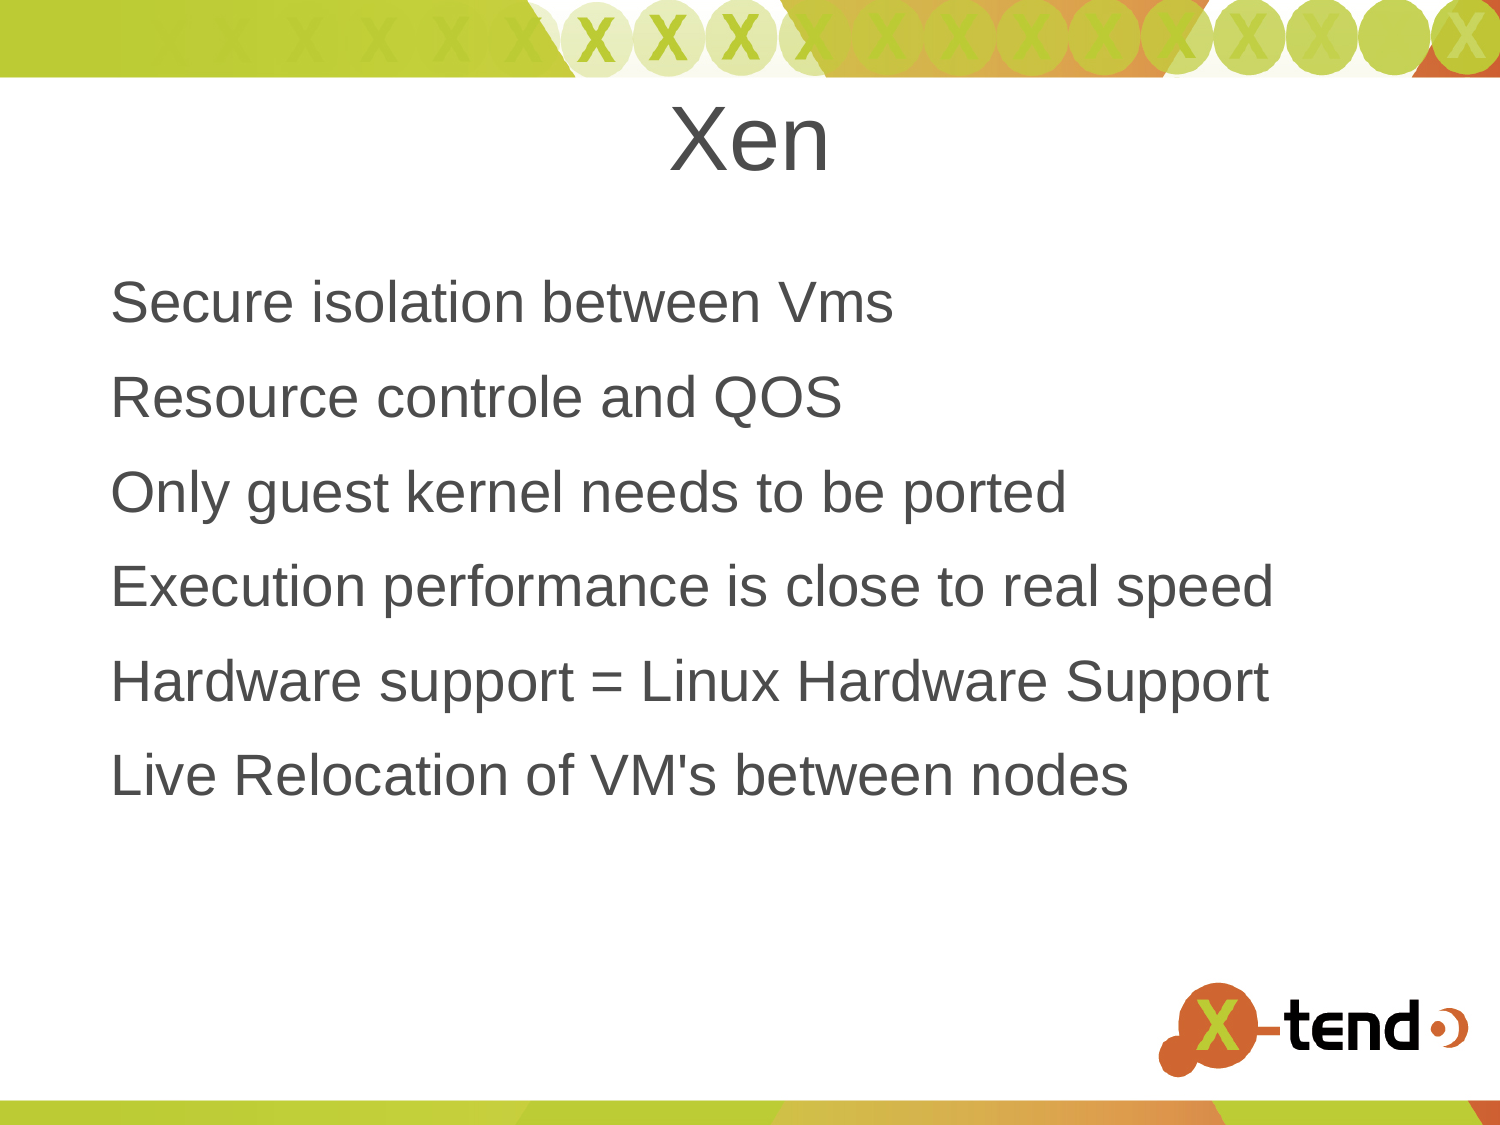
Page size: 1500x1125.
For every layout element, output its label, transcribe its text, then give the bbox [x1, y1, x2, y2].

picture [0, 0, 1500, 1125]
list Secure isolation between Vms Resource controle and QOS Only guest kernel needs to be ported Execution performance is close to real speed Hardware support = Linux Hardware Support Live Relocation of VM's between nodes [78, 262, 1476, 1113]
title Xen [75, 45, 1426, 233]
